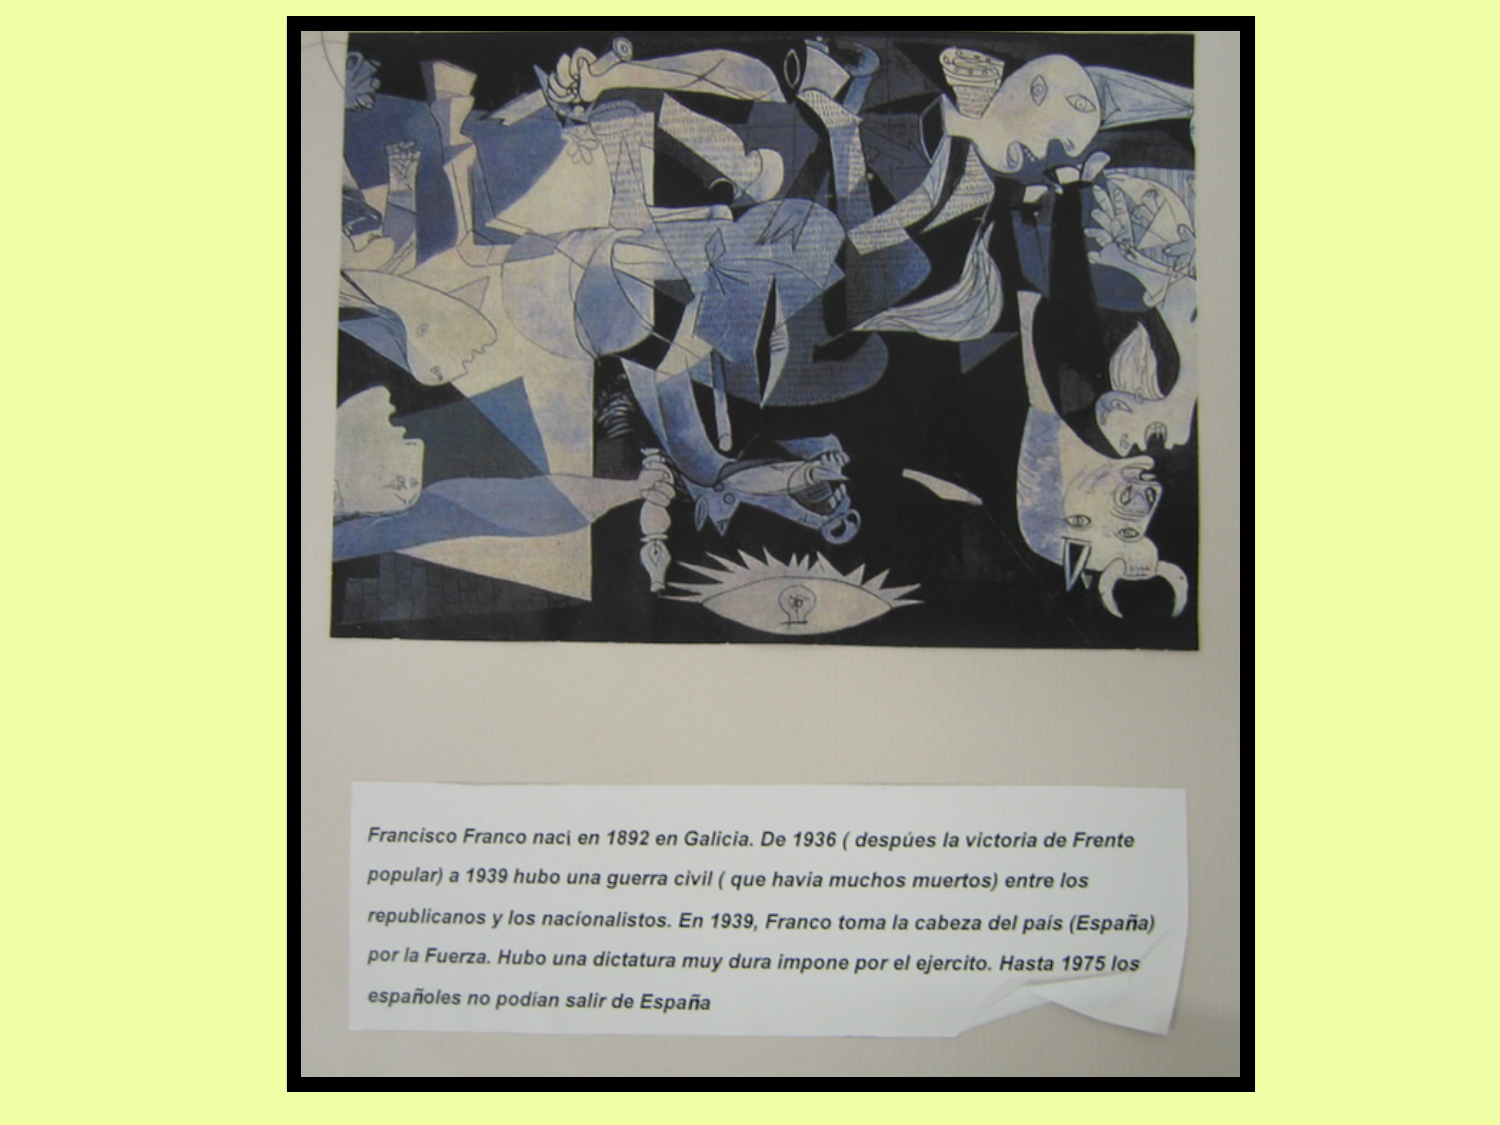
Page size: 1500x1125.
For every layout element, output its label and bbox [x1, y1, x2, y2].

picture [301, 30, 1241, 1078]
